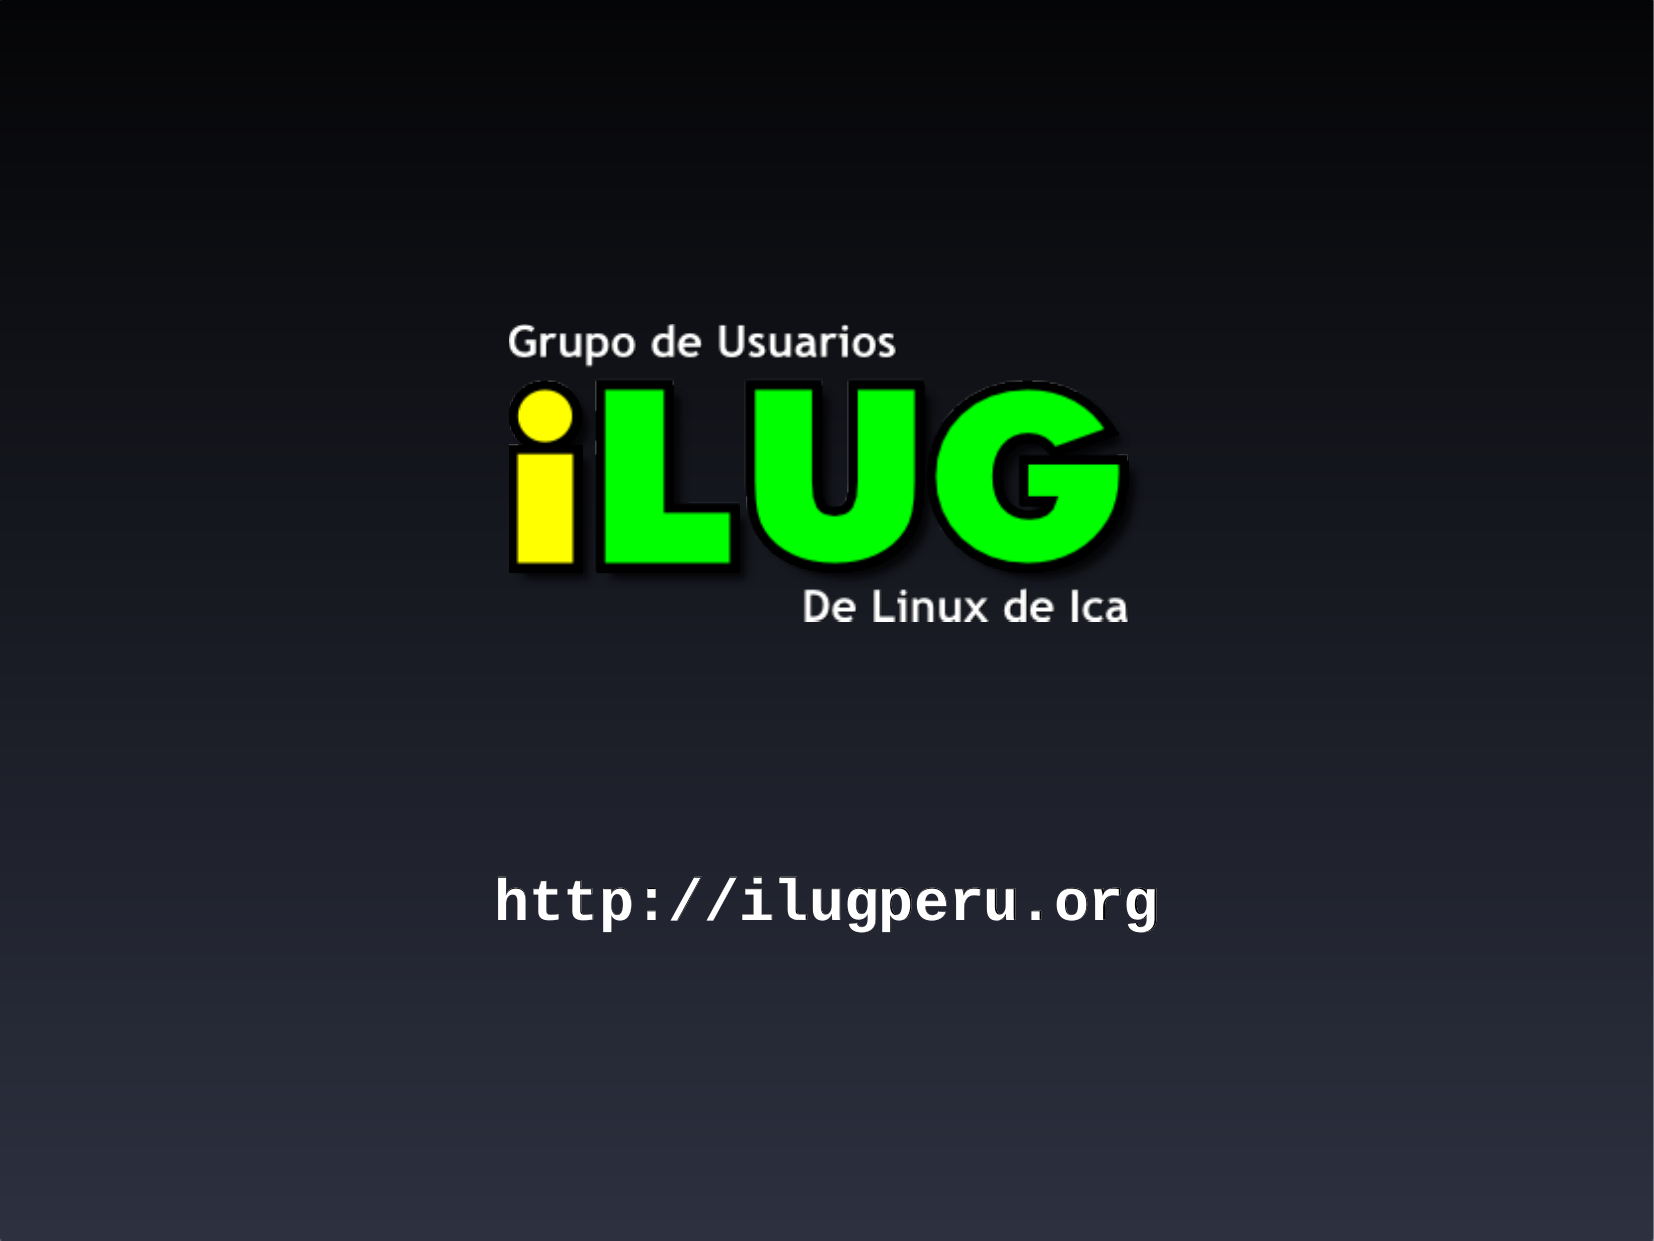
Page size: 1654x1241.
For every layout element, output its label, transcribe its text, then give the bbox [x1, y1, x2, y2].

picture [0, 0, 1654, 1241]
text_box http://ilugperu.org [479, 864, 1175, 945]
